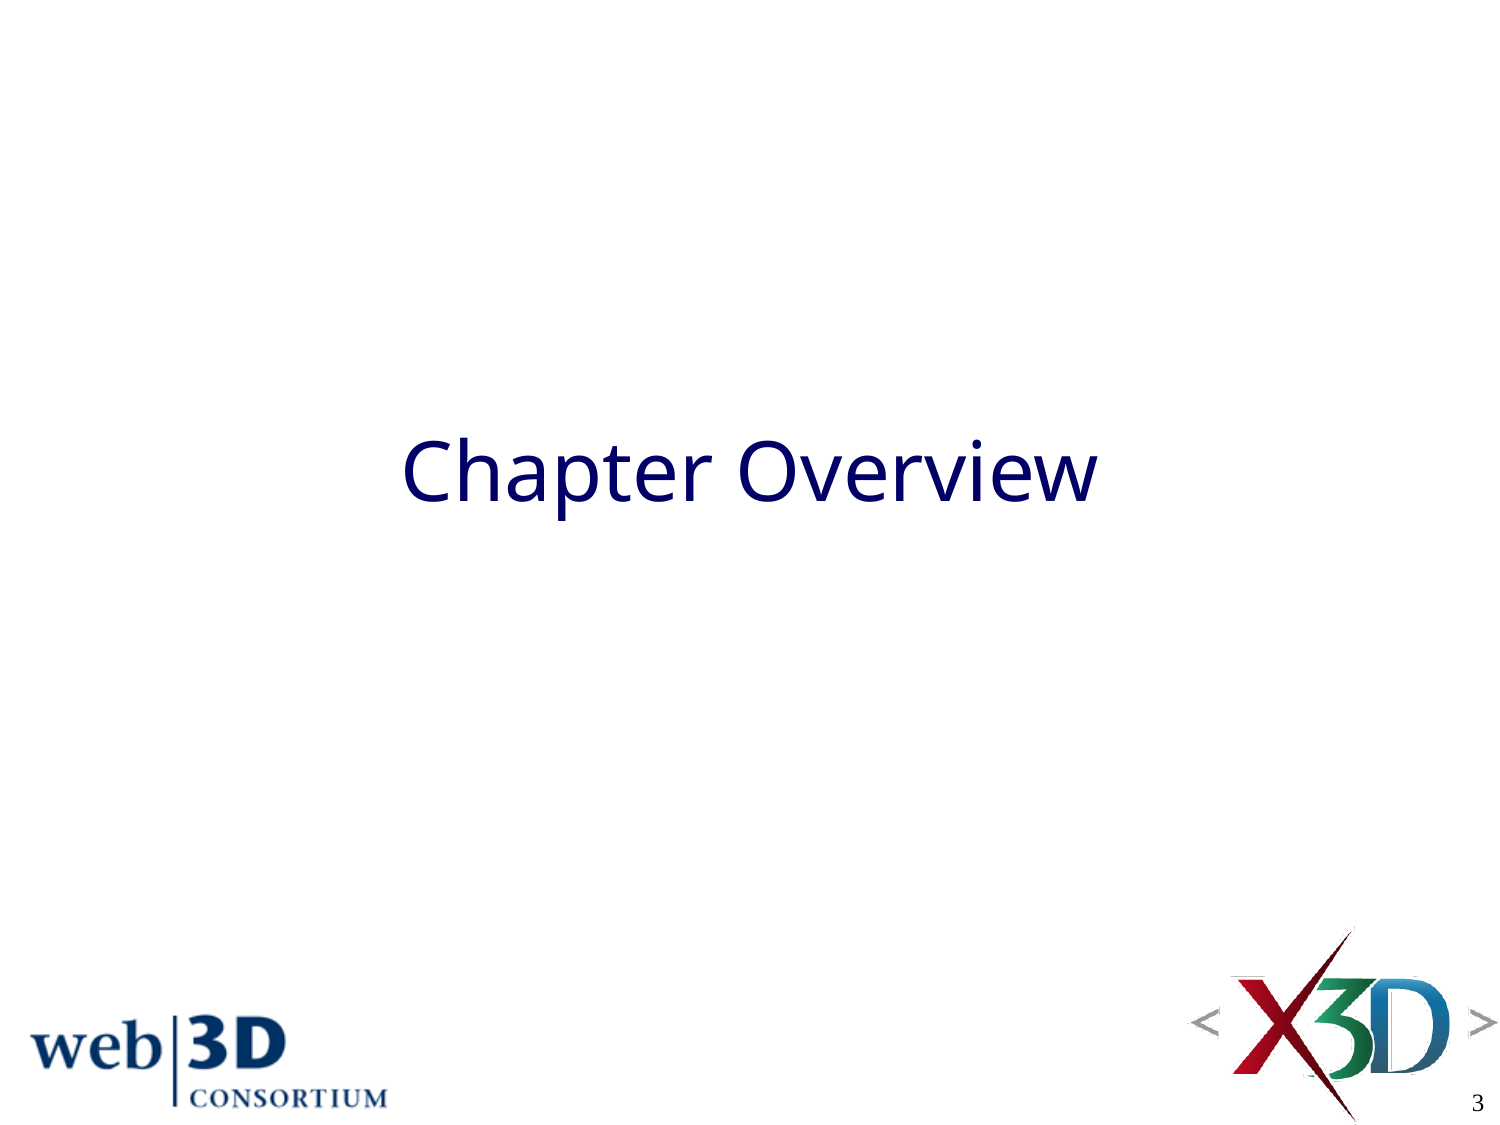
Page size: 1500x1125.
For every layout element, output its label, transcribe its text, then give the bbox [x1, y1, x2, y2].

picture [12, 998, 413, 1118]
picture [1187, 926, 1500, 1125]
title Chapter Overview [112, 374, 1388, 563]
